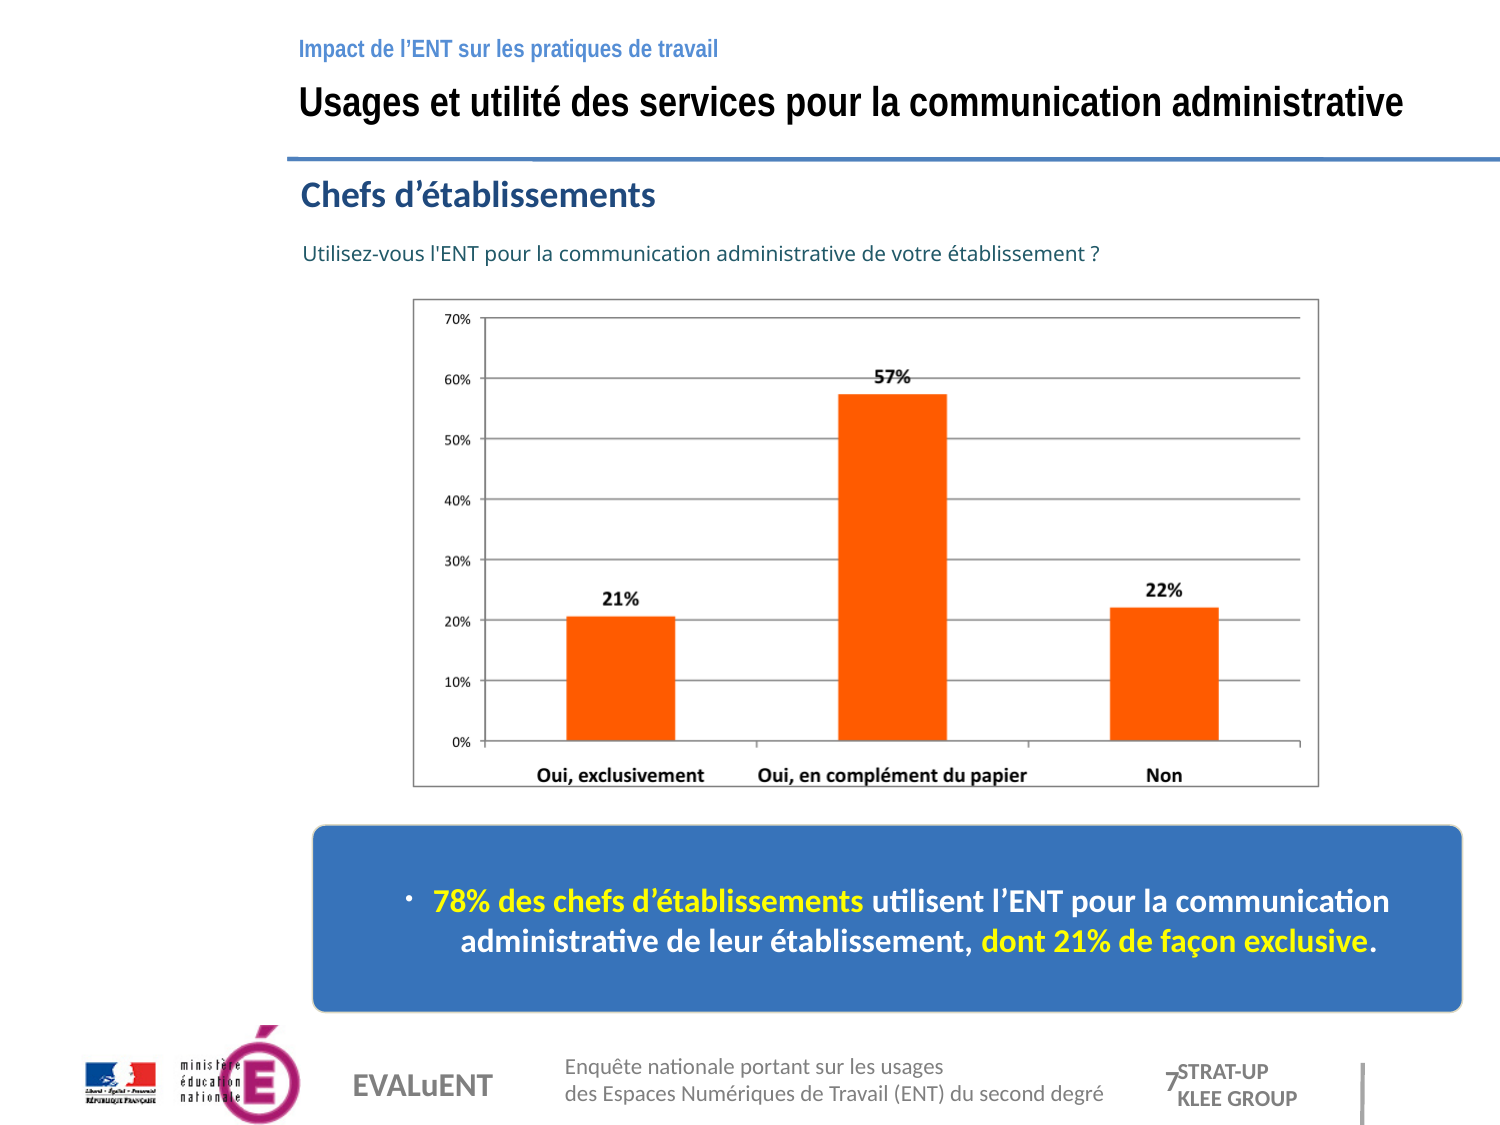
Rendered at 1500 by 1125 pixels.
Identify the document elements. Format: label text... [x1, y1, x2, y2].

picture [412, 298, 1320, 788]
text_box 78% des chefs d’établissements utilisent l’ENT pour la communication administrative de leur établissement, dont 21% de façon exclusive. [312, 824, 1463, 1013]
text_box [1074, 1050, 1426, 1110]
text_box Impact de l’ENT sur les pratiques de travail Usages et utilité des services pour la communication administrative [284, 25, 1500, 100]
text_box Utilisez-vous l'ENT pour la communication administrative de votre établissement ? [287, 233, 1375, 276]
text_box Chefs d’établissements [286, 162, 676, 224]
